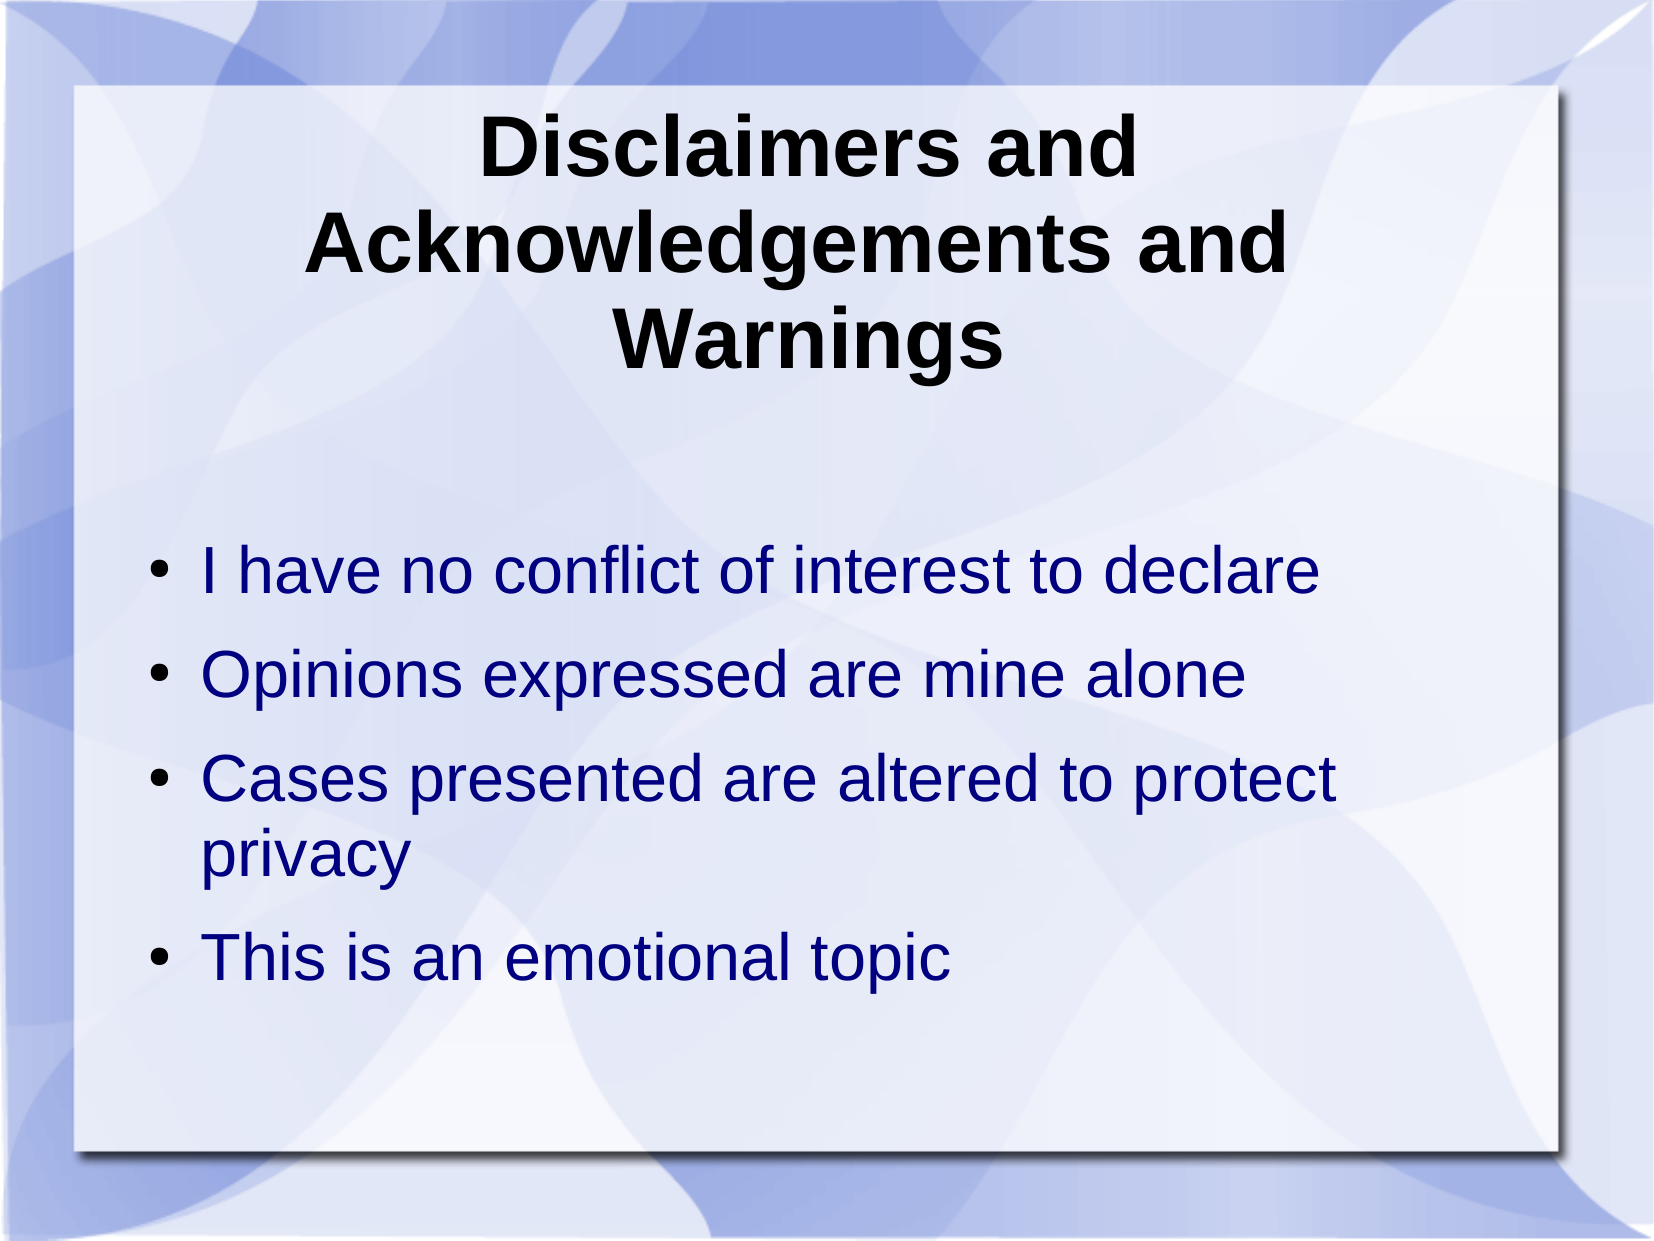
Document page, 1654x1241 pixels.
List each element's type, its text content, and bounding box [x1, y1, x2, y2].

picture [0, 0, 1654, 1241]
title Disclaimers and Acknowledgements and Warnings [82, 0, 1536, 484]
list I have no conflict of interest to declare Opinions expressed are mine alone Cases presented are altered to protect privacy This is an emotional topic [129, 324, 1489, 996]
